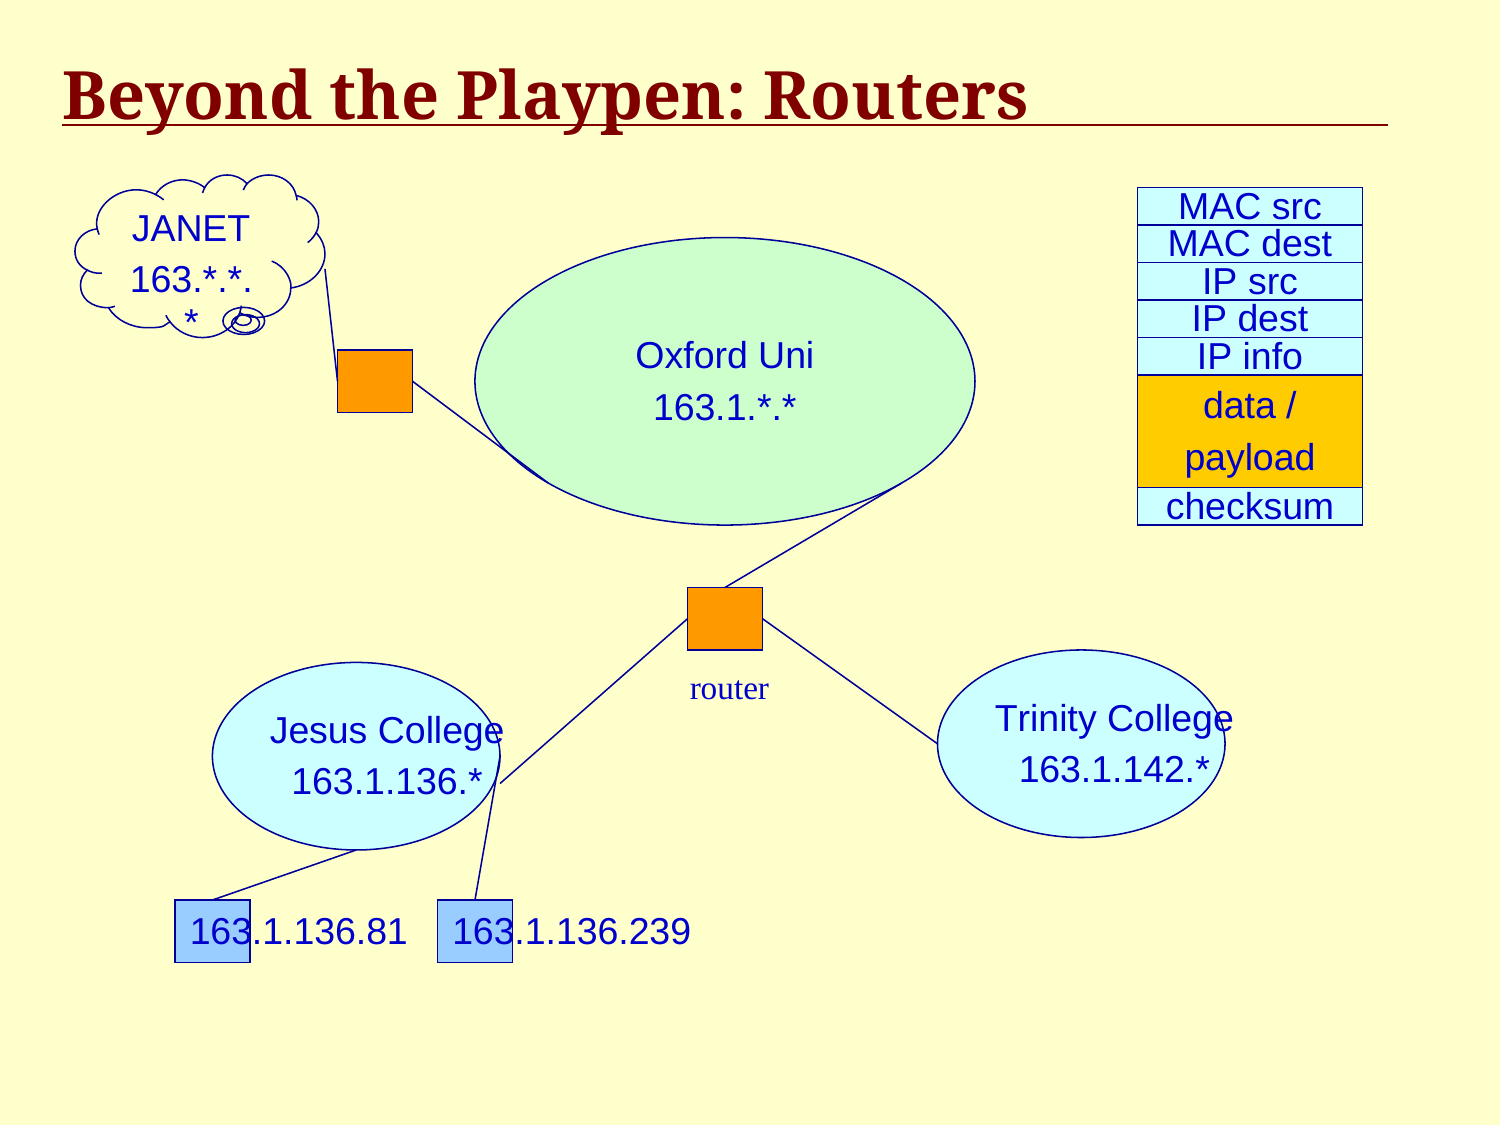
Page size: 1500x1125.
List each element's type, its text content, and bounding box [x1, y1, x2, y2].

text_box MAC dest [1137, 224, 1363, 262]
text_box [687, 587, 763, 650]
text_box IP info [1137, 337, 1363, 375]
text_box MAC src [1137, 187, 1363, 224]
text_box JANET 163.*.*.* [74, 174, 325, 338]
text_box [337, 350, 413, 413]
text_box 163.1.136.81 [174, 900, 250, 963]
text_box Oxford Uni 163.1.*.* [474, 237, 976, 526]
text_box data / payload [1137, 375, 1363, 487]
text_box checksum [1137, 487, 1363, 525]
text_box IP dest [1137, 299, 1363, 337]
text_box 163.1.136.239 [437, 900, 513, 963]
text_box IP src [1137, 262, 1363, 299]
text_box router [675, 662, 785, 715]
text_box Trinity College 163.1.142.* [937, 649, 1226, 838]
text_box Jesus College 163.1.136.* [212, 662, 501, 850]
